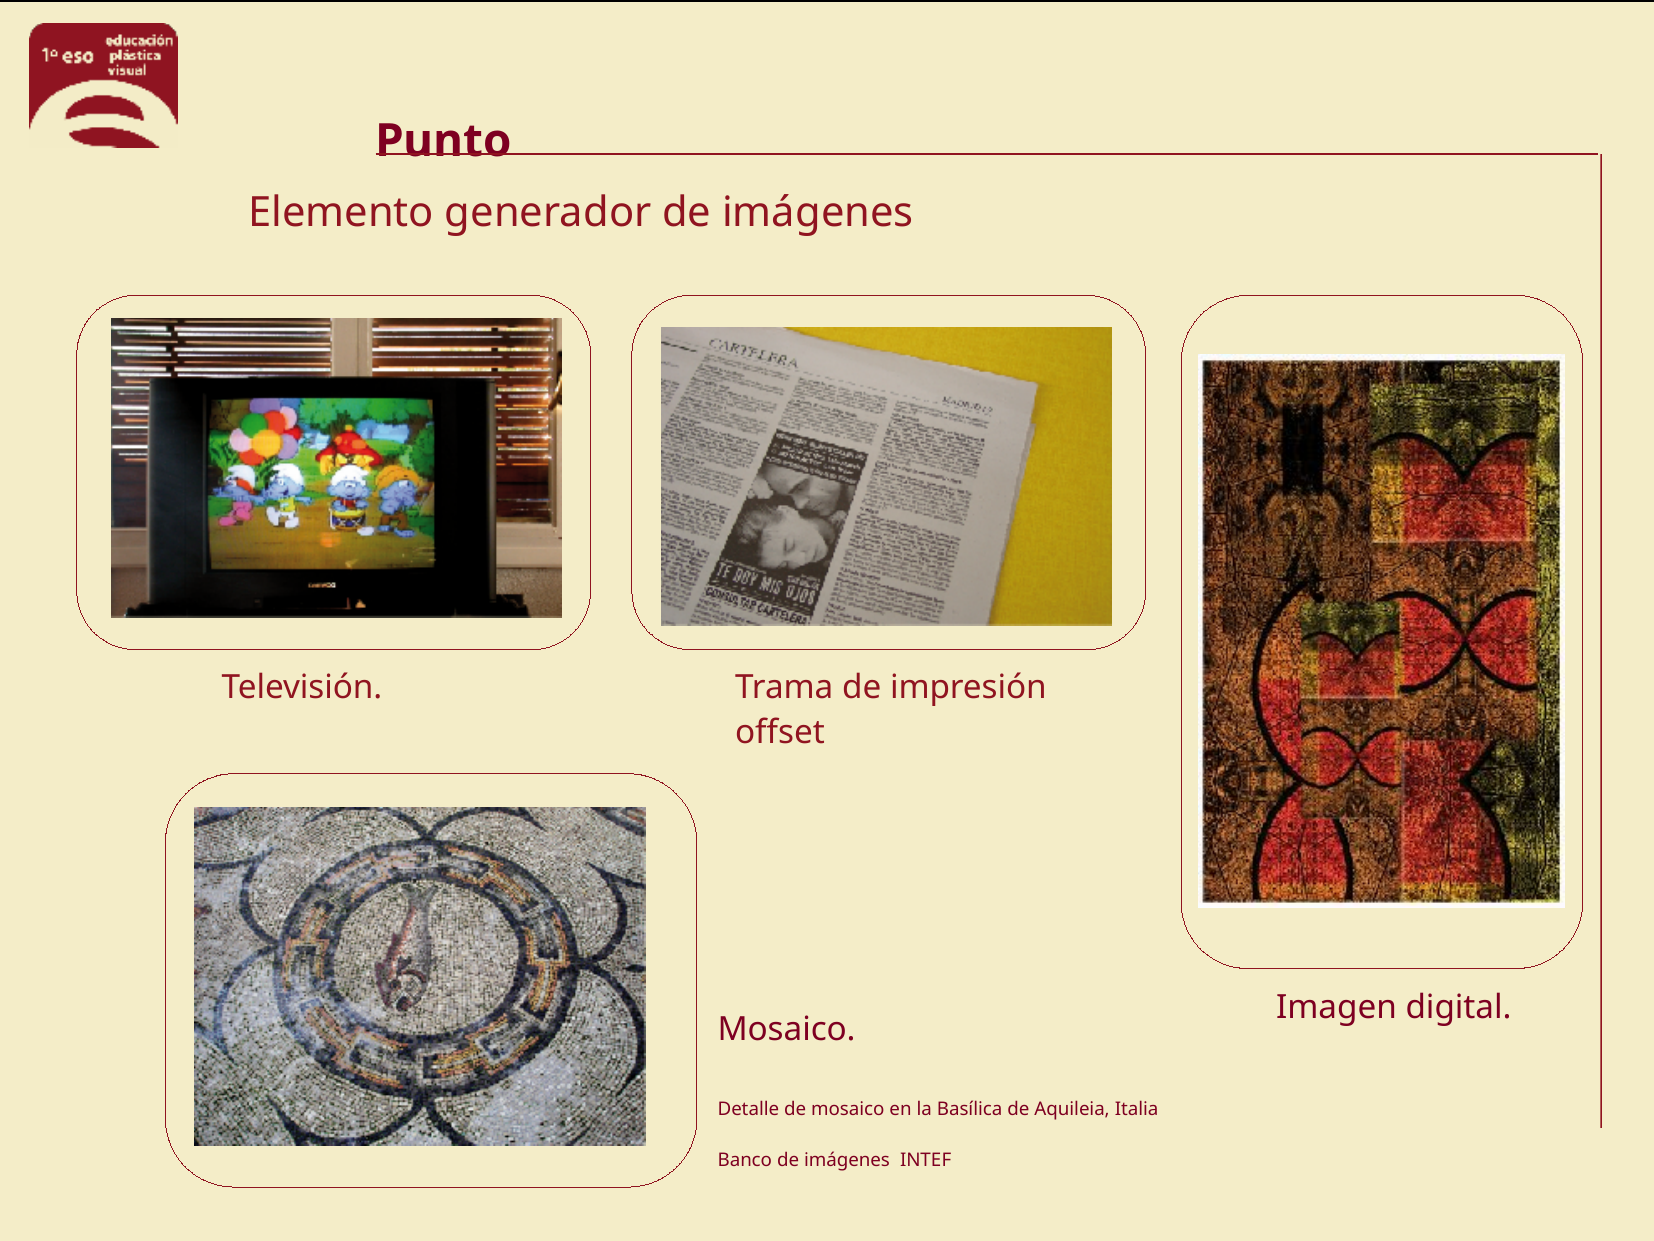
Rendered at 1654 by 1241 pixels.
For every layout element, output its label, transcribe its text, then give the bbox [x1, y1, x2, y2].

title Punto [153, 59, 1595, 148]
picture [0, 0, 1654, 1241]
text_box Mosaico. Detalle de mosaico en la Basílica de Aquileia, Italia Banco de imágenes INTEF [702, 998, 1235, 1204]
text_box Elemento generador de imágenes [248, 165, 1152, 254]
text_box Trama de impresión offset [720, 655, 1093, 793]
title [797, 383, 1388, 1152]
text_box Televisión. [198, 655, 414, 752]
text_box Imagen digital. [1261, 975, 1545, 1072]
